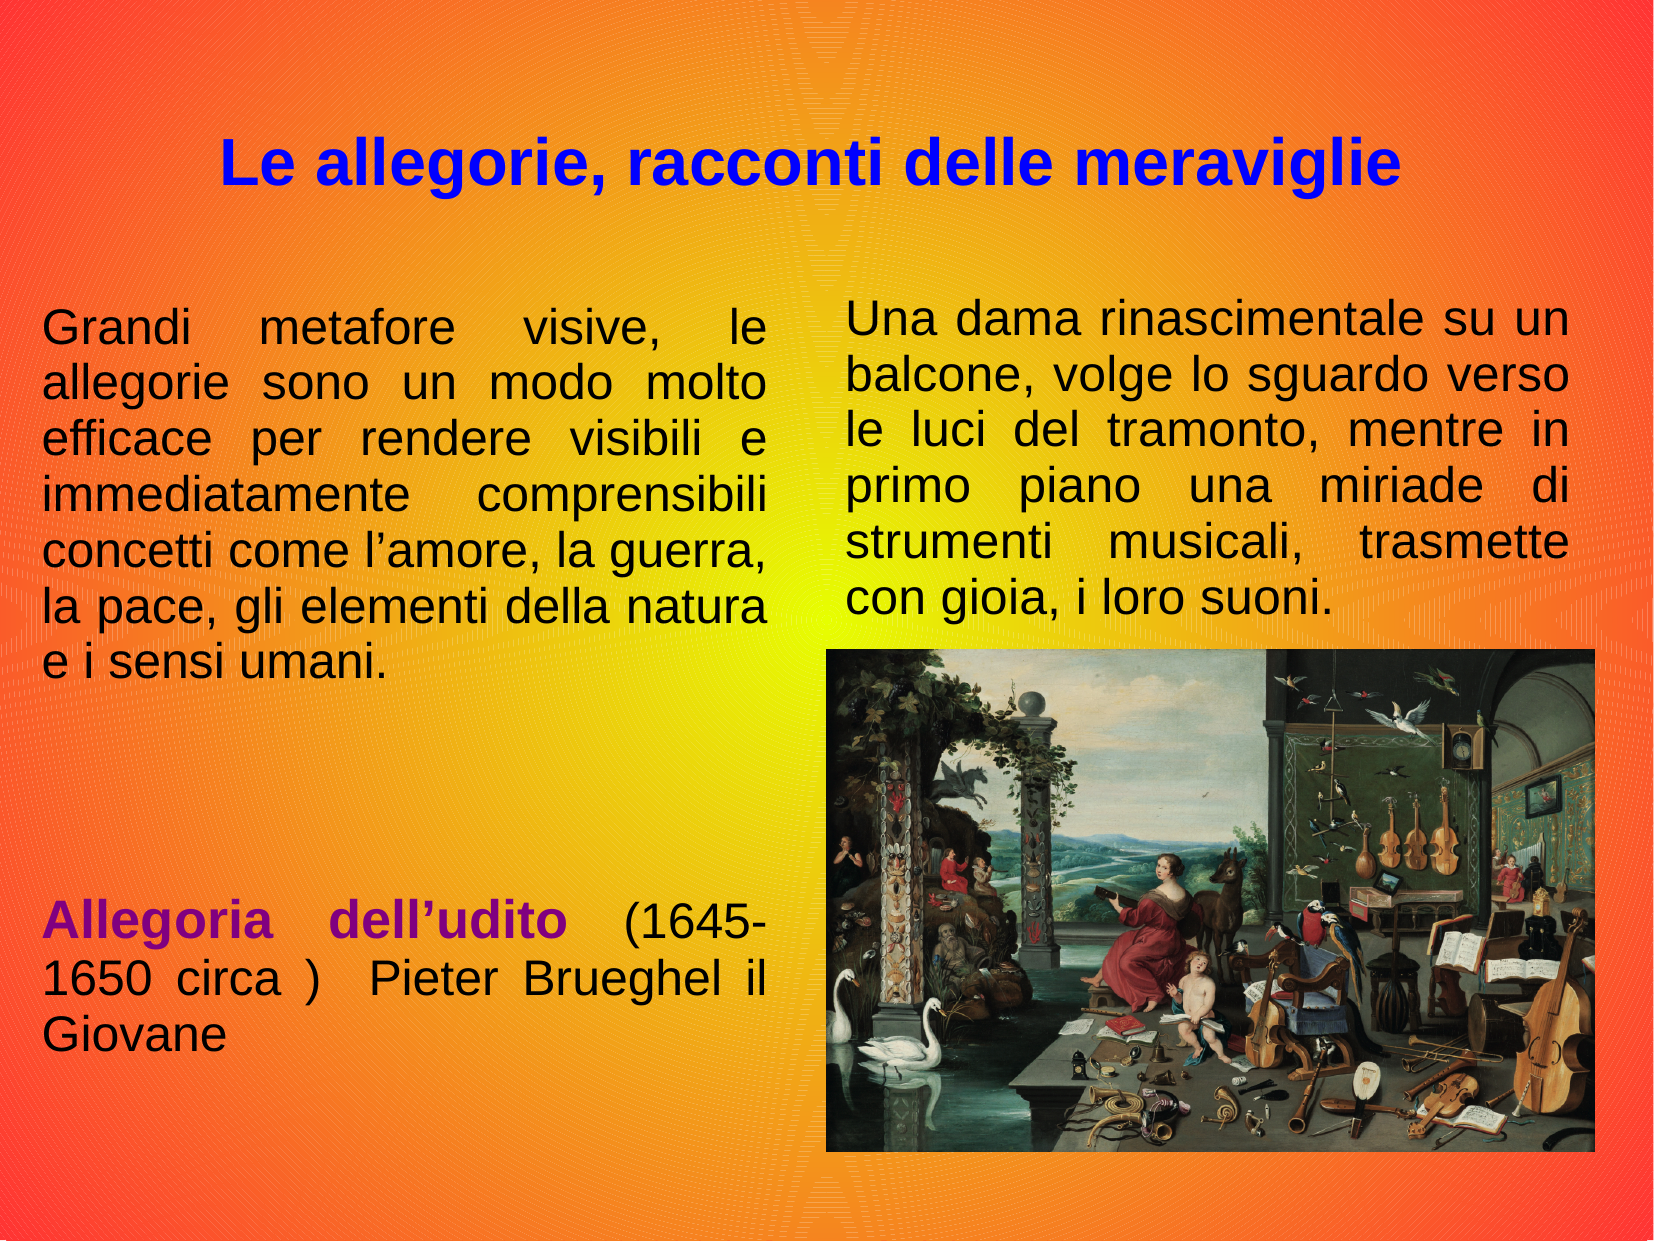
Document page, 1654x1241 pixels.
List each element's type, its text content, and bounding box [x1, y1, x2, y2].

picture [826, 649, 1595, 1152]
list Grandi metafore visive, le allegorie sono un modo molto efficace per rendere visibili e immediatamente comprensibili concetti come l’amore, la guerra, la pace, gli elementi della natura e i sensi umani. Allegoria dell’udito (1645-1650 circa ) Pieter Brueghel il Giovane [41, 299, 768, 1063]
list Una dama rinascimentale su un balcone, volge lo sguardo verso le luci del tramonto, mentre in primo piano una miriade di strumenti musicali, trasmette con gioia, i loro suoni. [845, 290, 1572, 1109]
title Le allegorie, racconti delle meraviglie [76, 59, 1565, 267]
